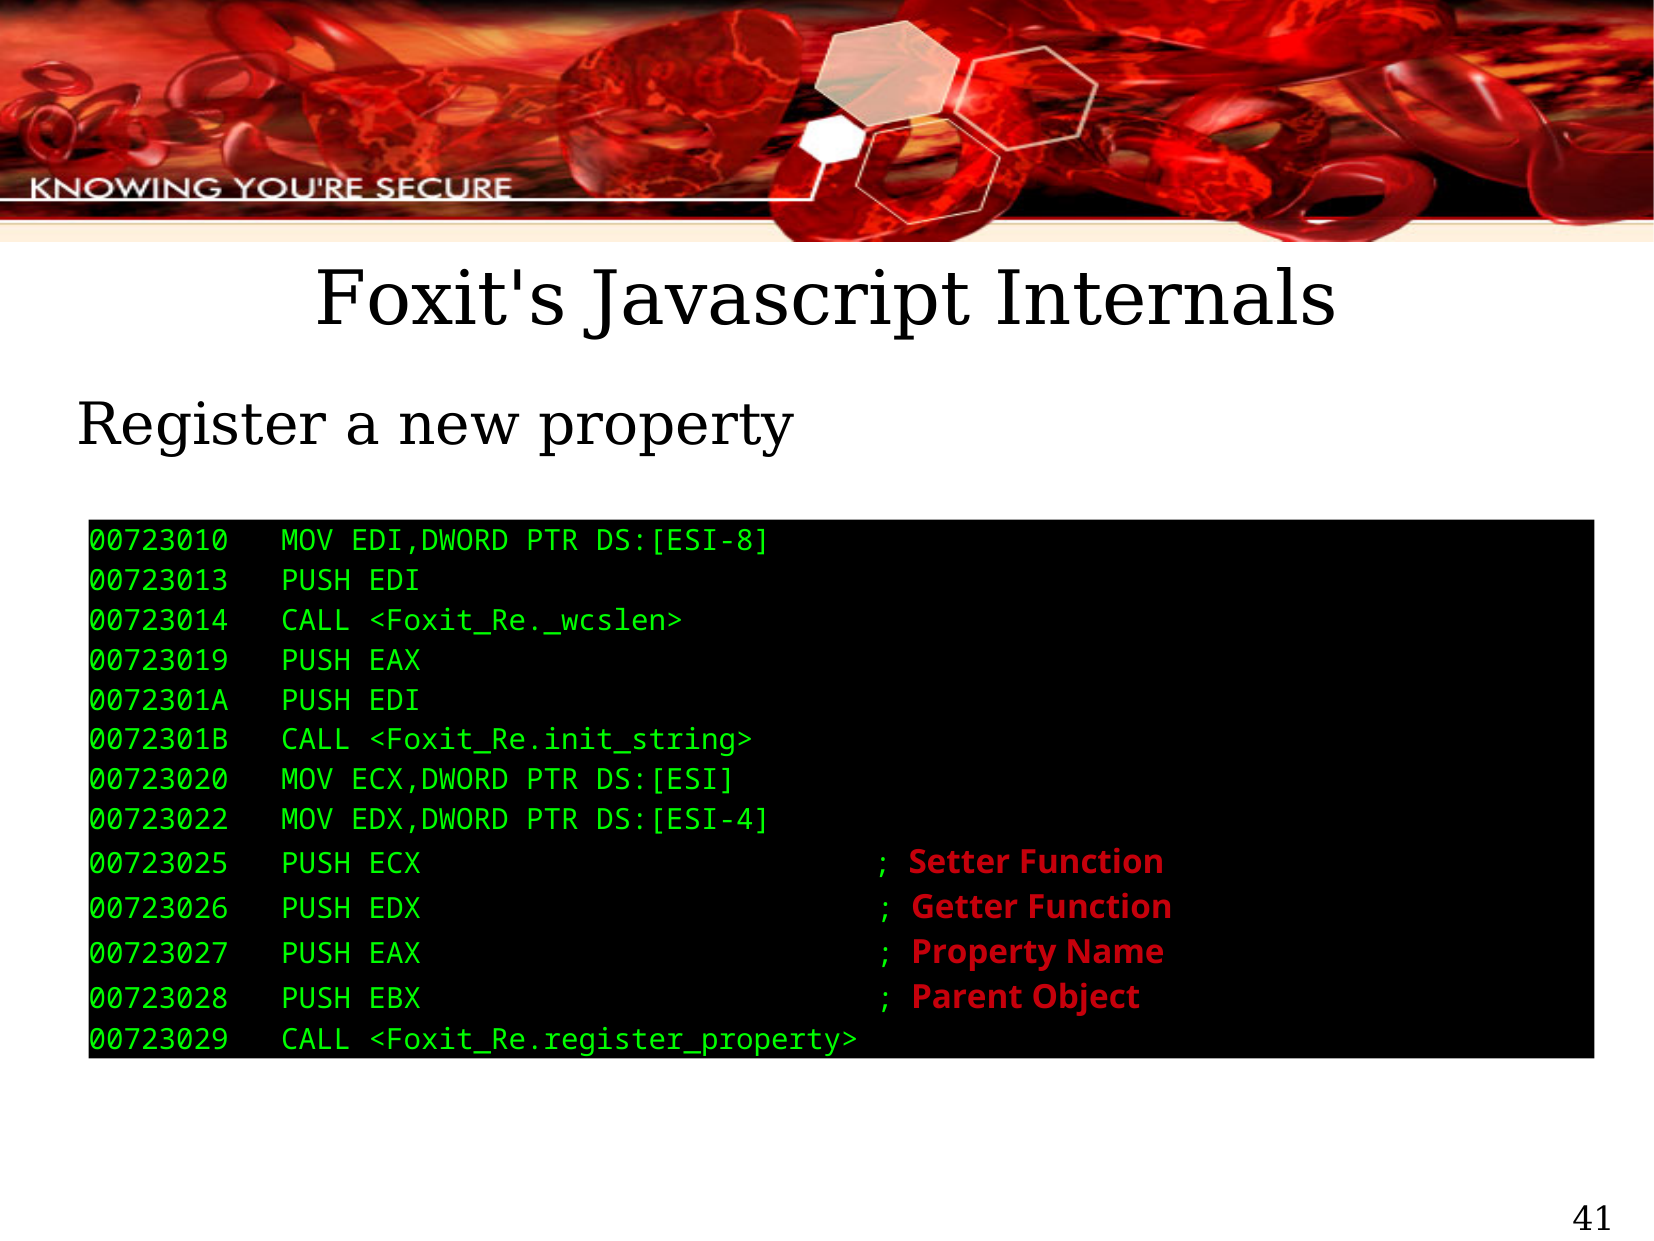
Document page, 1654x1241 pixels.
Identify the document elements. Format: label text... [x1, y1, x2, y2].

title Foxit's Javascript Internals [0, 195, 1654, 403]
text_box 00723010 MOV EDI,DWORD PTR DS:[ESI-8] 00723013 PUSH EDI 00723014 CALL <Foxit_Re._wcslen> 00723019 PUSH EAX 0072301A PUSH EDI 0072301B CALL <Foxit_Re.init_string> 00723020 MOV ECX,DWORD PTR DS:[ESI] 00723022 MOV EDX,DWORD PTR DS:[ESI-4] 00723025 PUSH ECX ; Setter Function 00723026 PUSH EDX ; Getter Function 00723027 PUSH EAX ; Property Name 00723028 PUSH EBX ; Parent Object 00723029 CALL <Foxit_Re.register_property> [88, 519, 1595, 1034]
picture [0, 0, 1654, 195]
list Register a new property [59, 390, 1595, 485]
